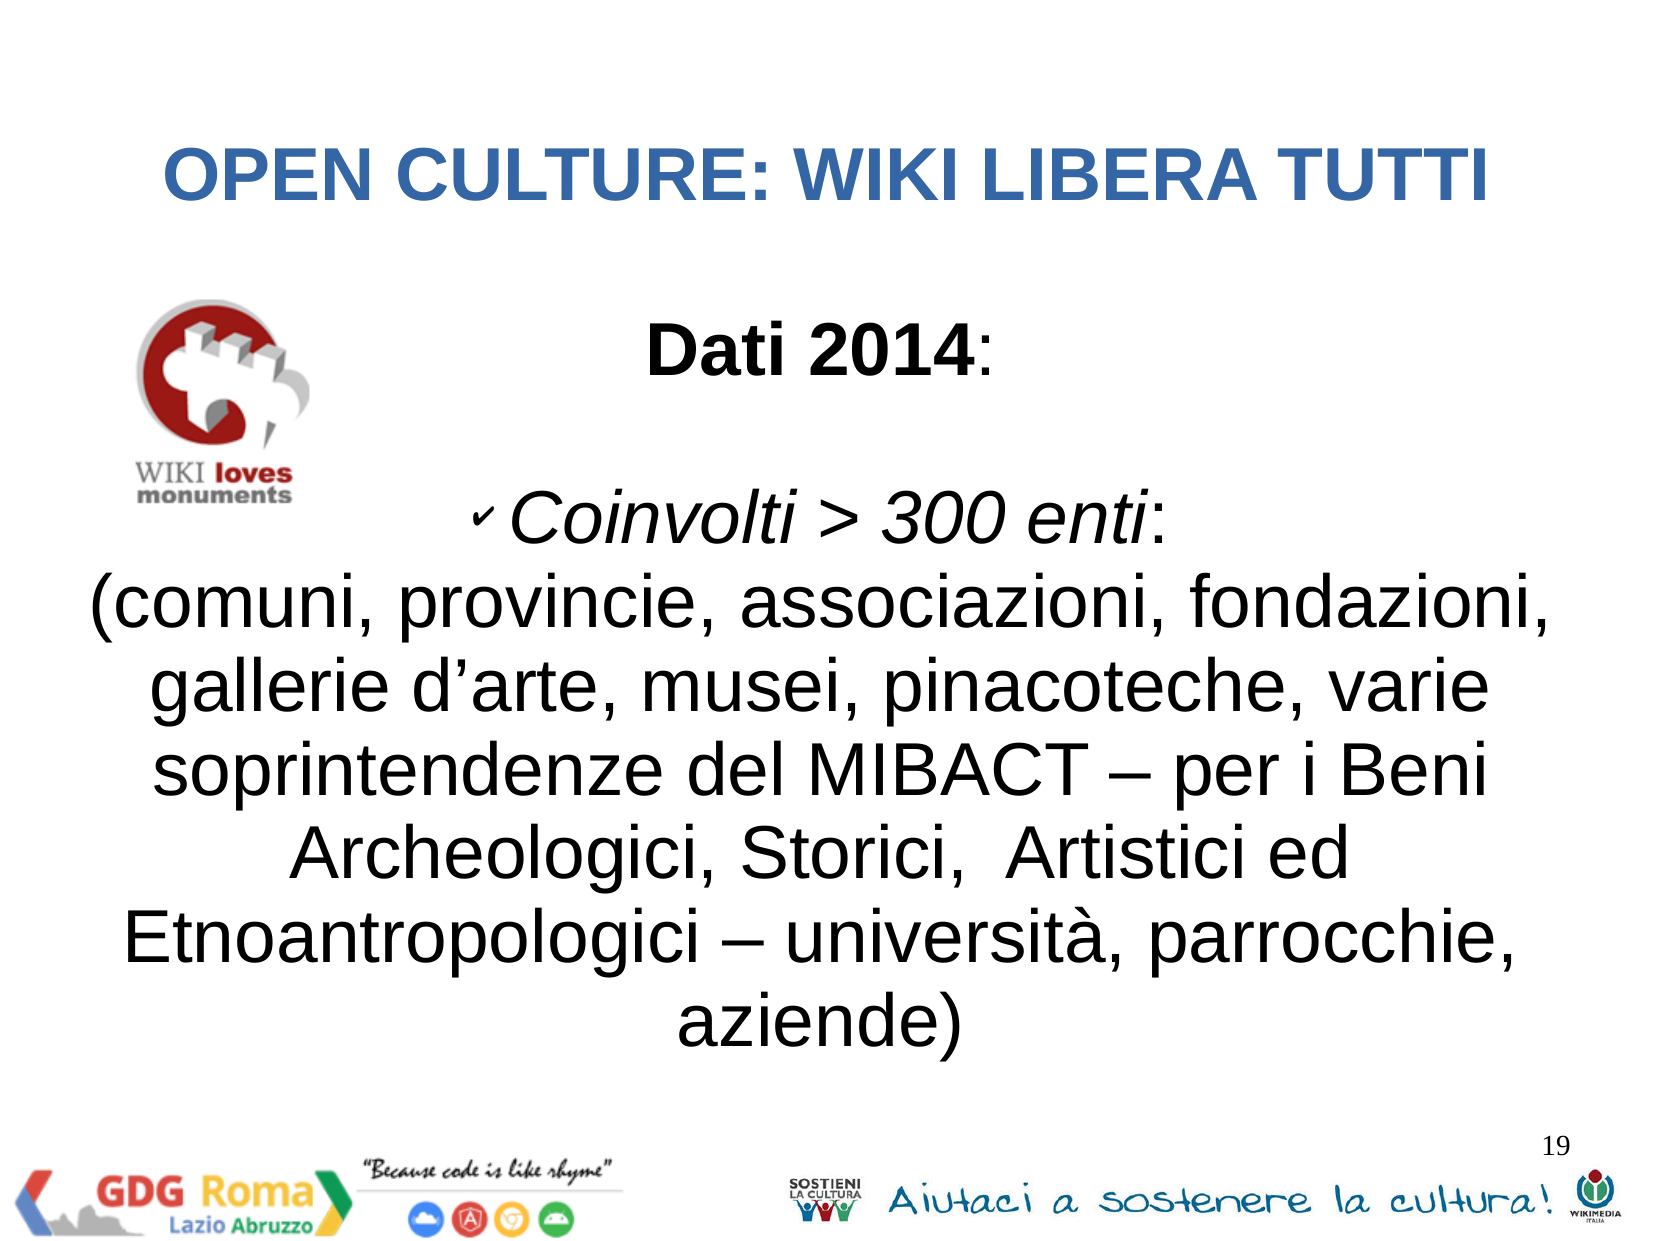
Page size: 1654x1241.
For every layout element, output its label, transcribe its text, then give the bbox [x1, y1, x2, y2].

picture [772, 1163, 1648, 1233]
title OPEN CULTURE: WIKI LIBERA TUTTI [11, 17, 1642, 249]
picture [11, 1155, 626, 1241]
picture [89, 284, 355, 519]
text_box Dati 2014: Coinvolti > 300 enti: (comuni, provincie, associazioni, fondazioni, gallerie d’arte, musei, pinacoteche, varie soprintendenze del MIBACT – per i Beni Archeologici, Storici, Artistici ed Etnoantropologici – università, parrocchie, aziende) [35, 249, 1607, 1123]
